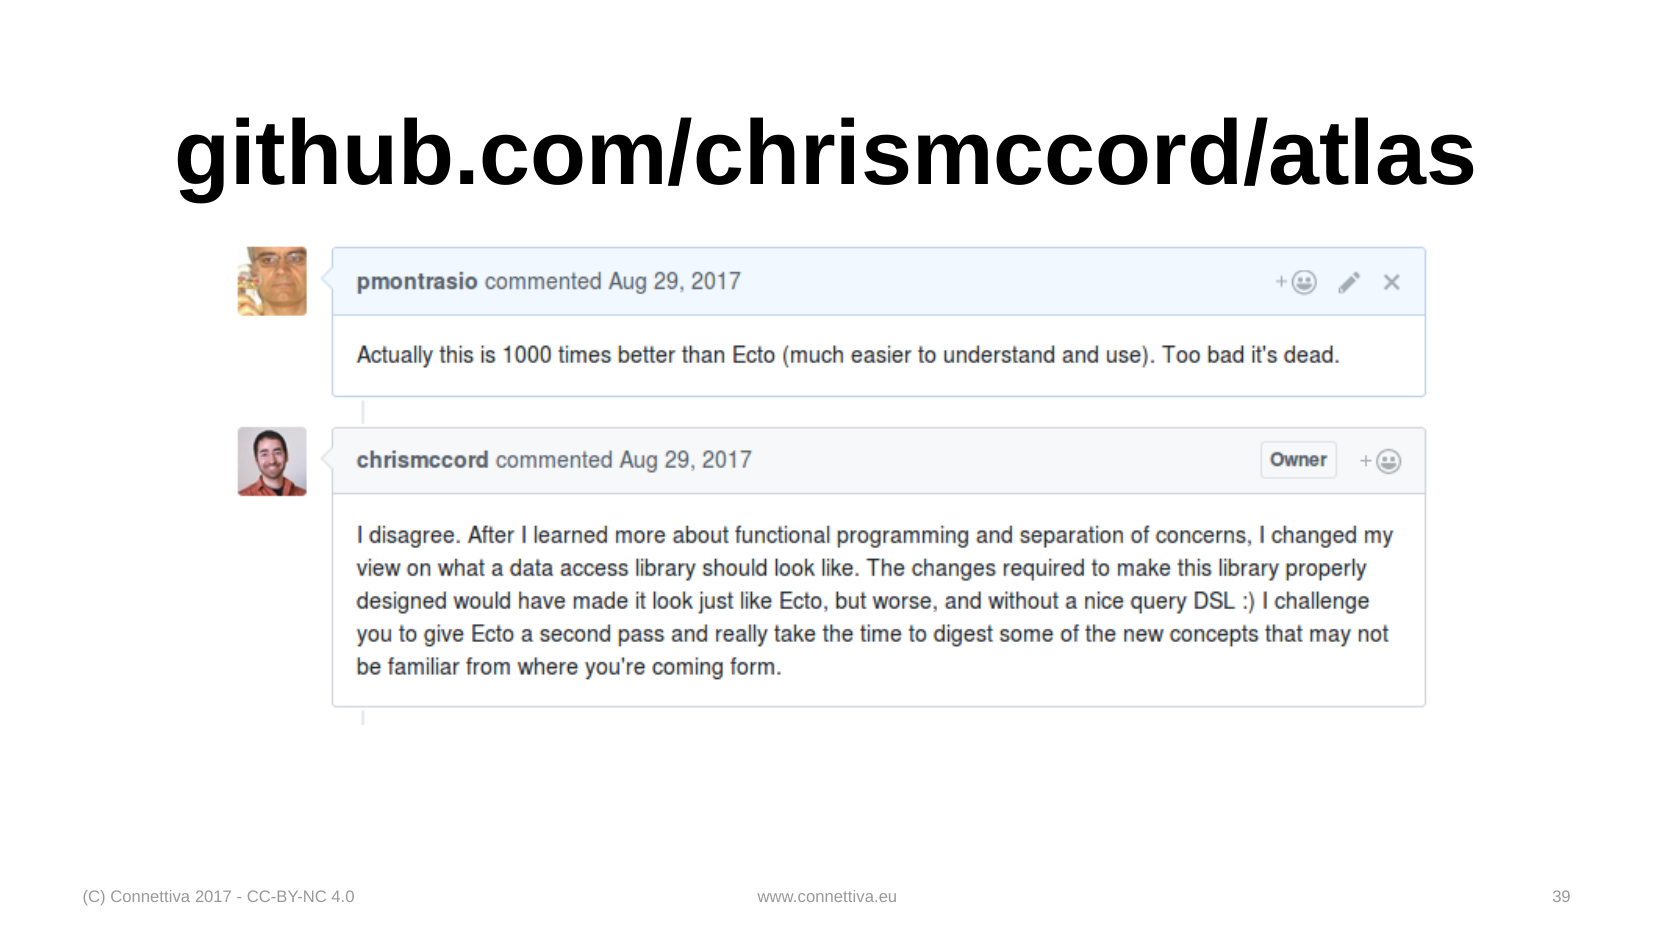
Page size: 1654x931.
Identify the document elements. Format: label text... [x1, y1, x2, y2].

picture [224, 233, 1439, 725]
title github.com/chrismccord/atlas [82, 49, 1571, 257]
